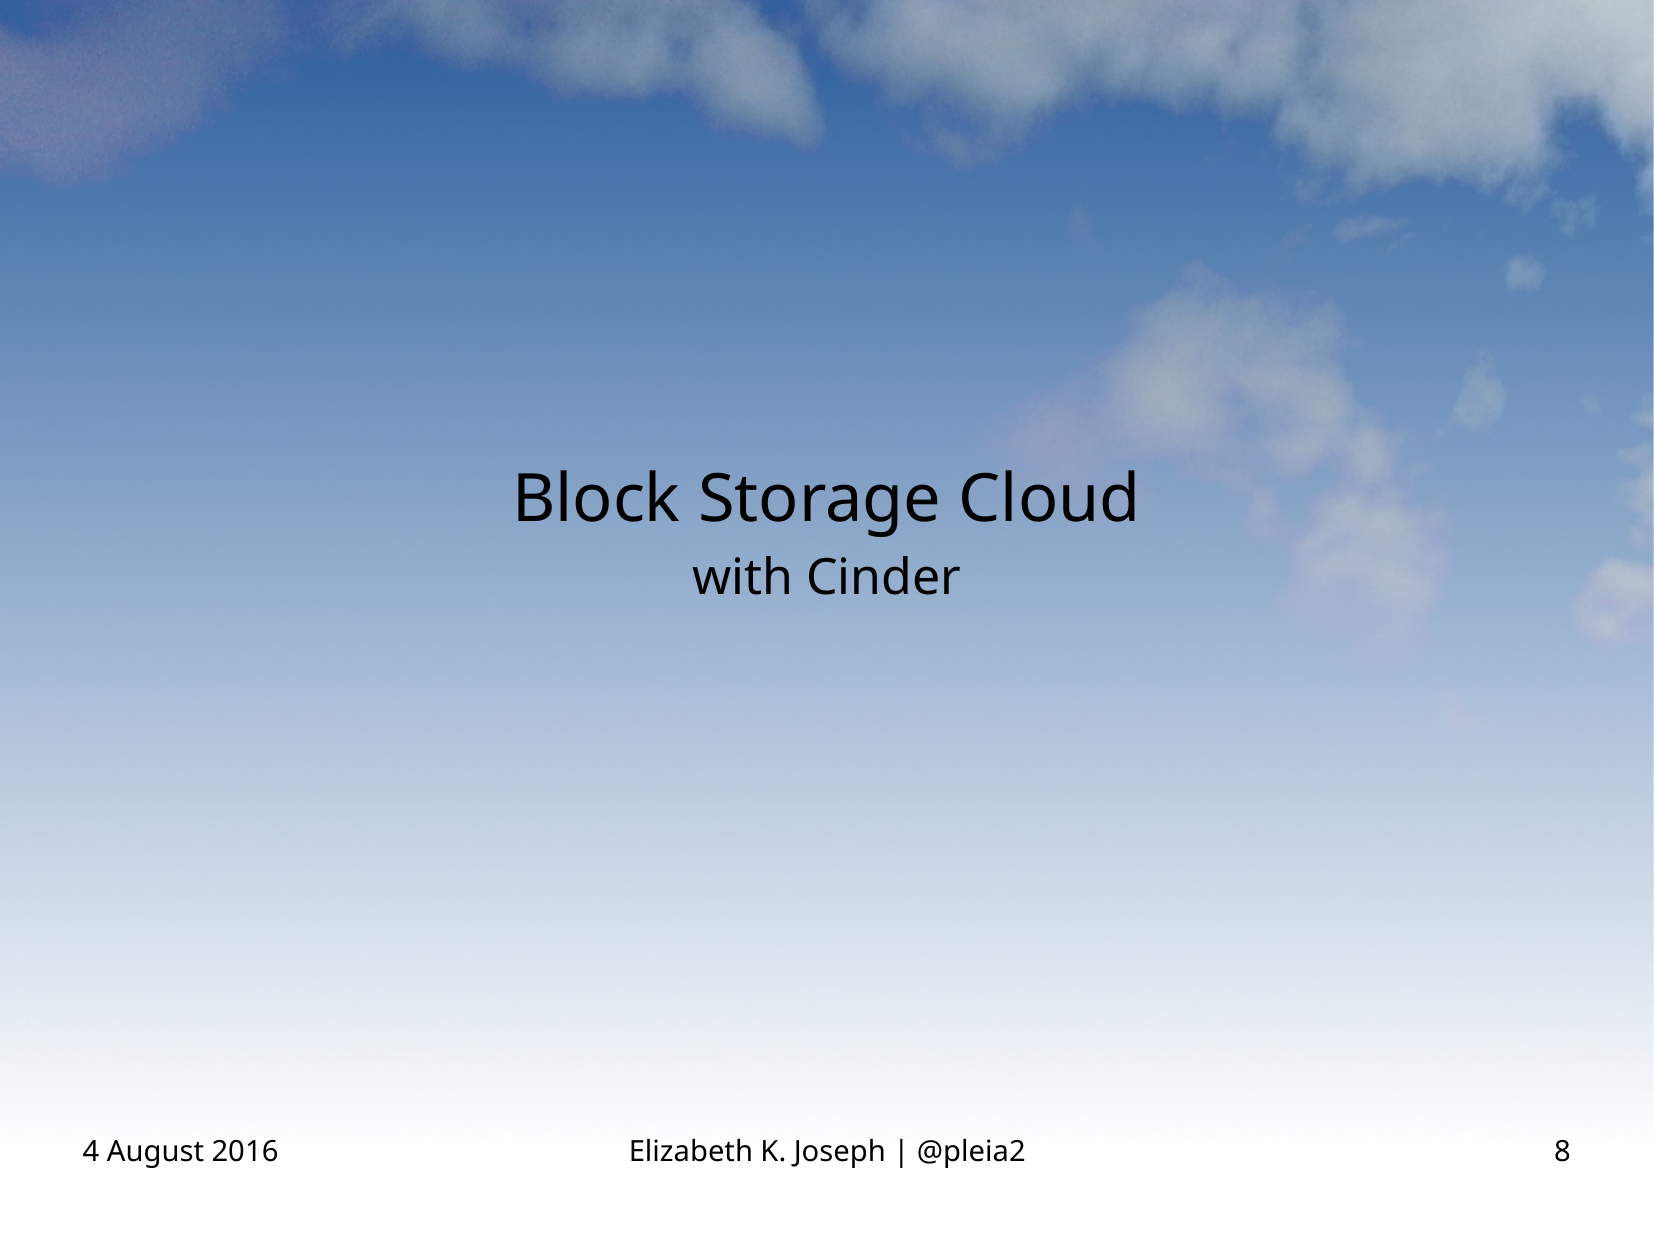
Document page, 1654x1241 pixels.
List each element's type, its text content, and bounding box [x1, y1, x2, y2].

subtitle Block Storage Cloud with Cinder [82, 49, 1571, 1010]
picture [0, 0, 1654, 1241]
